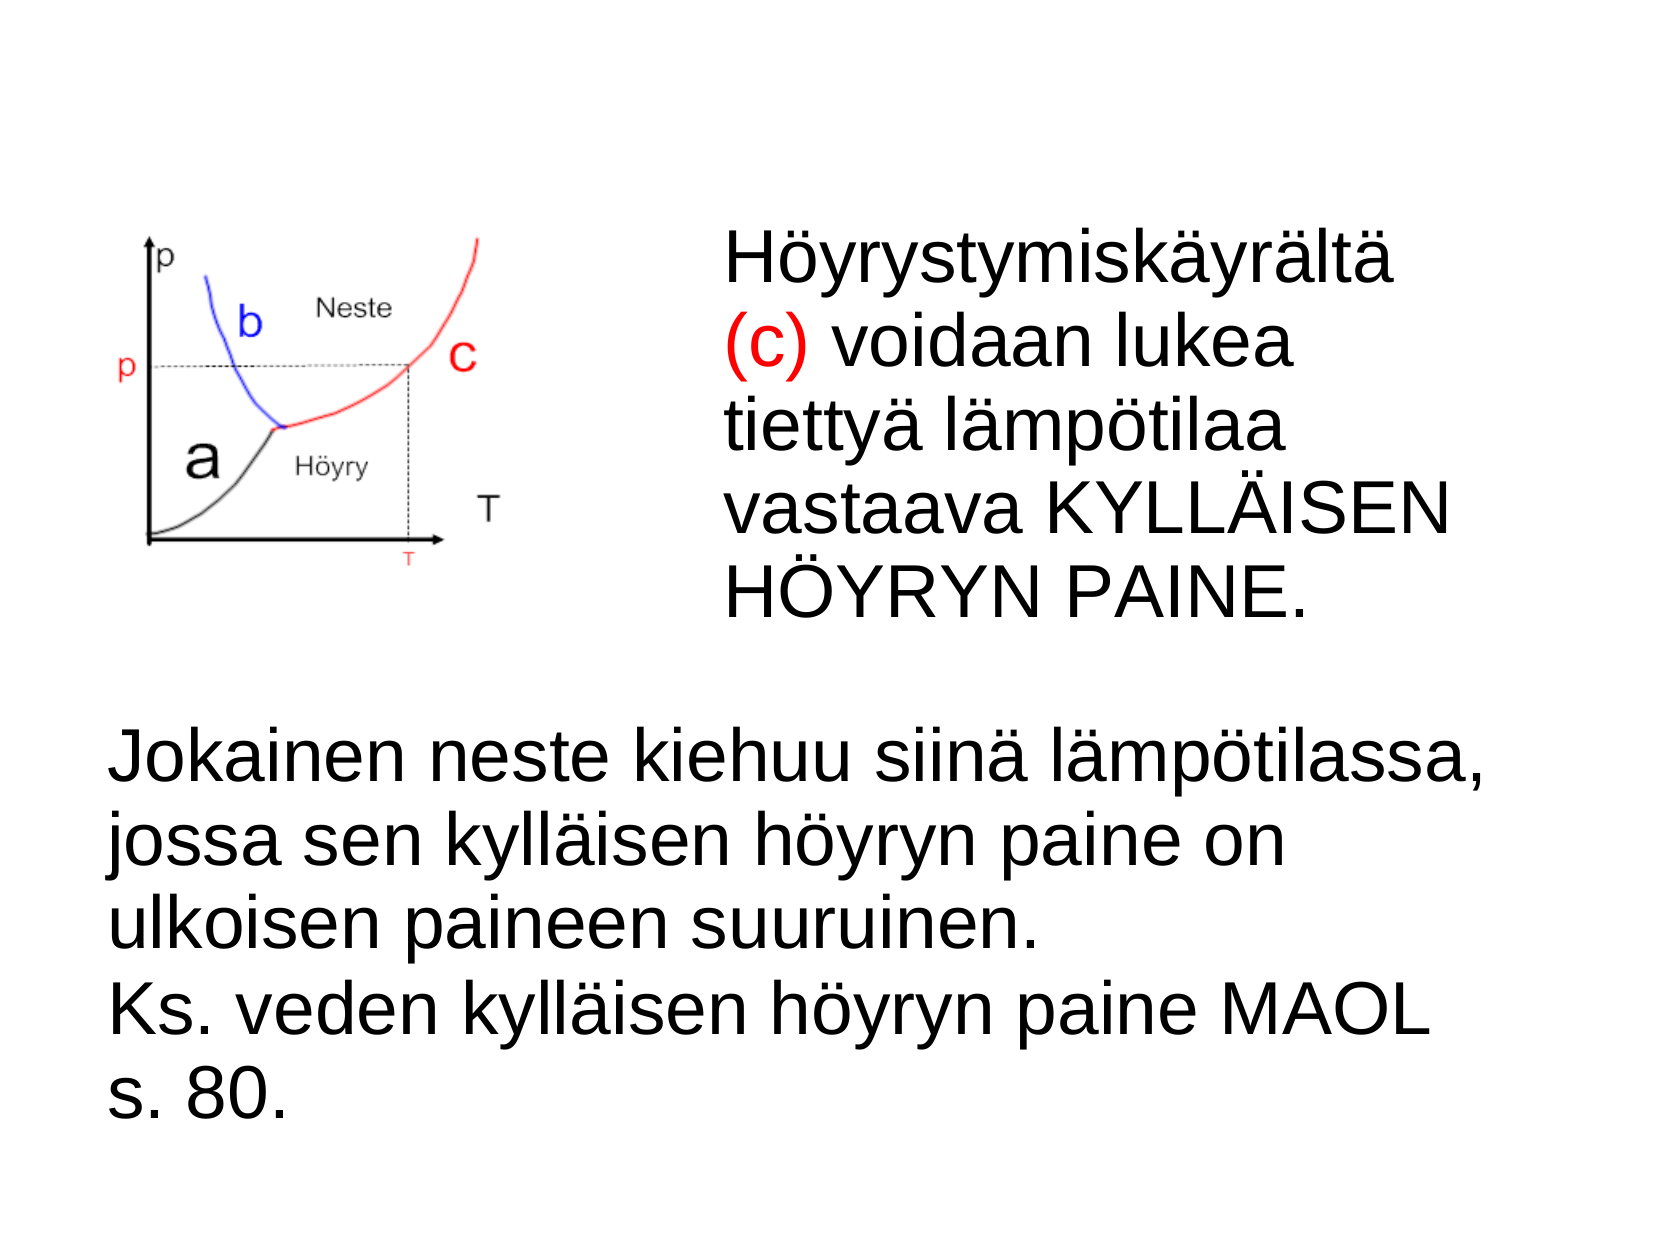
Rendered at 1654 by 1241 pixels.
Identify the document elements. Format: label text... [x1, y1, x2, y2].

text_box Jokainen neste kiehuu siinä lämpötilassa, jossa sen kylläisen höyryn paine on ulkoisen paineen suuruinen. Ks. veden kylläisen höyryn paine MAOL s. 80. [92, 702, 1524, 1241]
picture [82, 177, 558, 596]
text_box Höyrystymiskäyrältä (c) voidaan lukea tiettyä lämpötilaa vastaava KYLLÄISEN HÖYRYN PAINE. [708, 203, 1489, 638]
